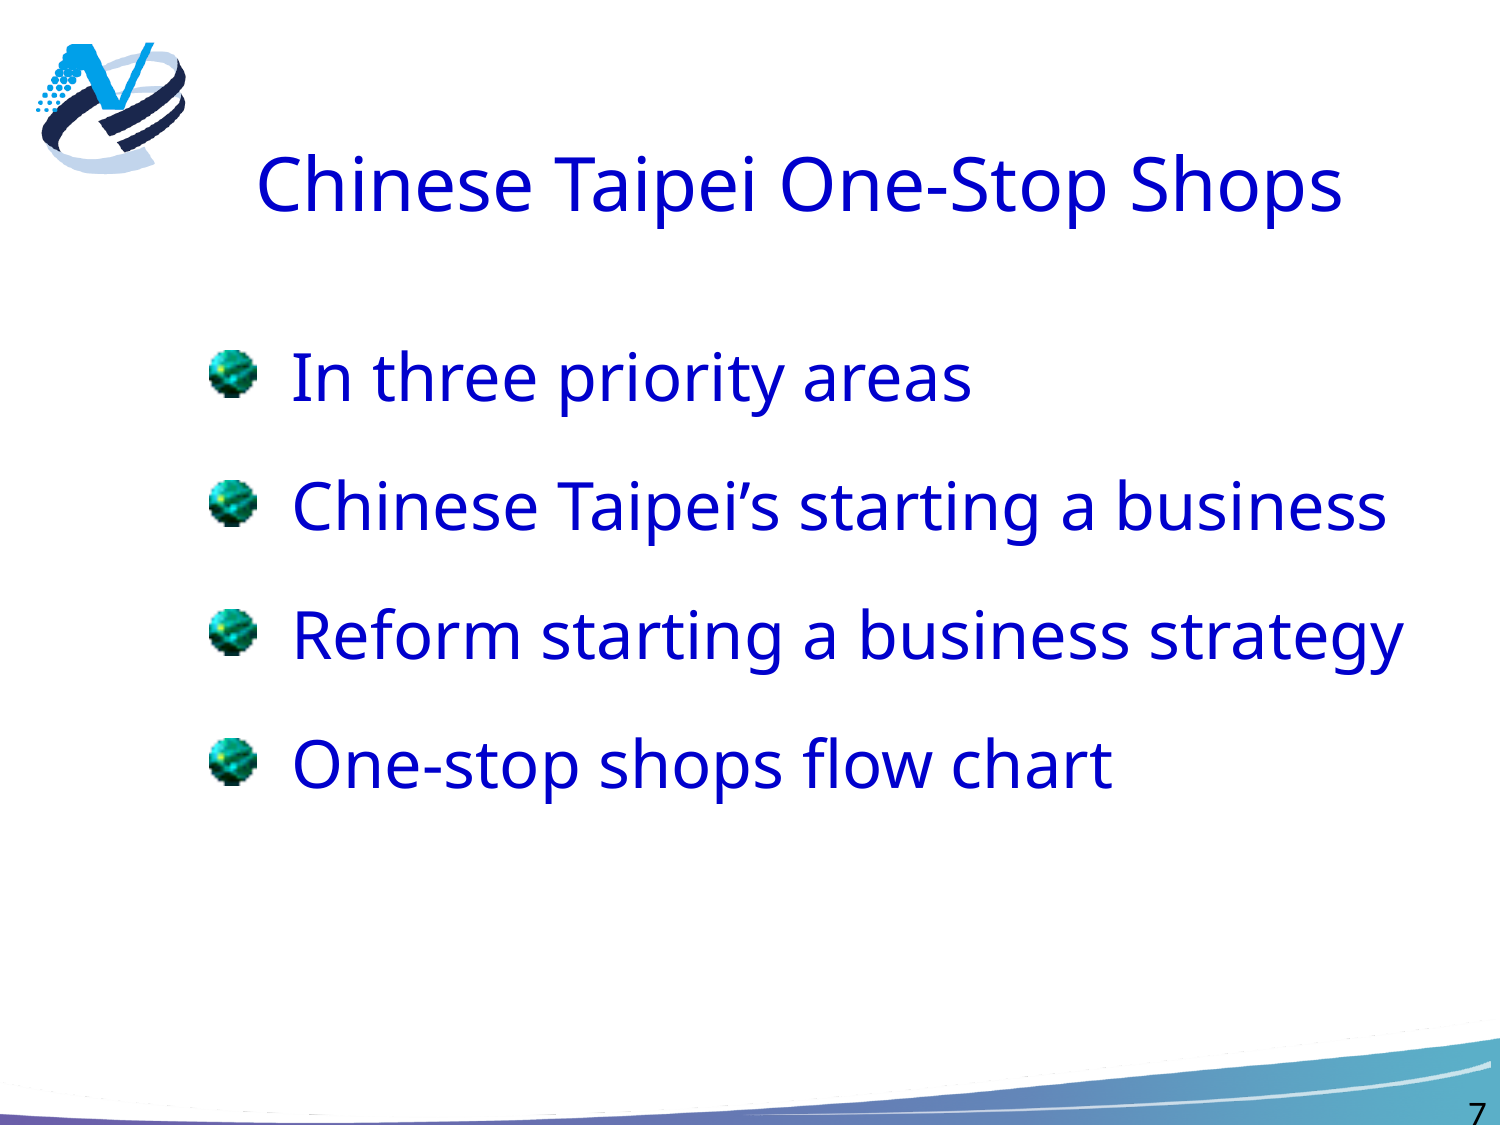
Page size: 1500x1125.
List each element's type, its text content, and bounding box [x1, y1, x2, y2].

text_box Chinese Taipei One-Stop Shops [220, 135, 1400, 235]
text_box In three priority areas Chinese Taipei’s starting a business Reform starting a business strategy One-stop shops flow chart [194, 302, 1459, 891]
text_box 7 [1452, 1082, 1500, 1125]
